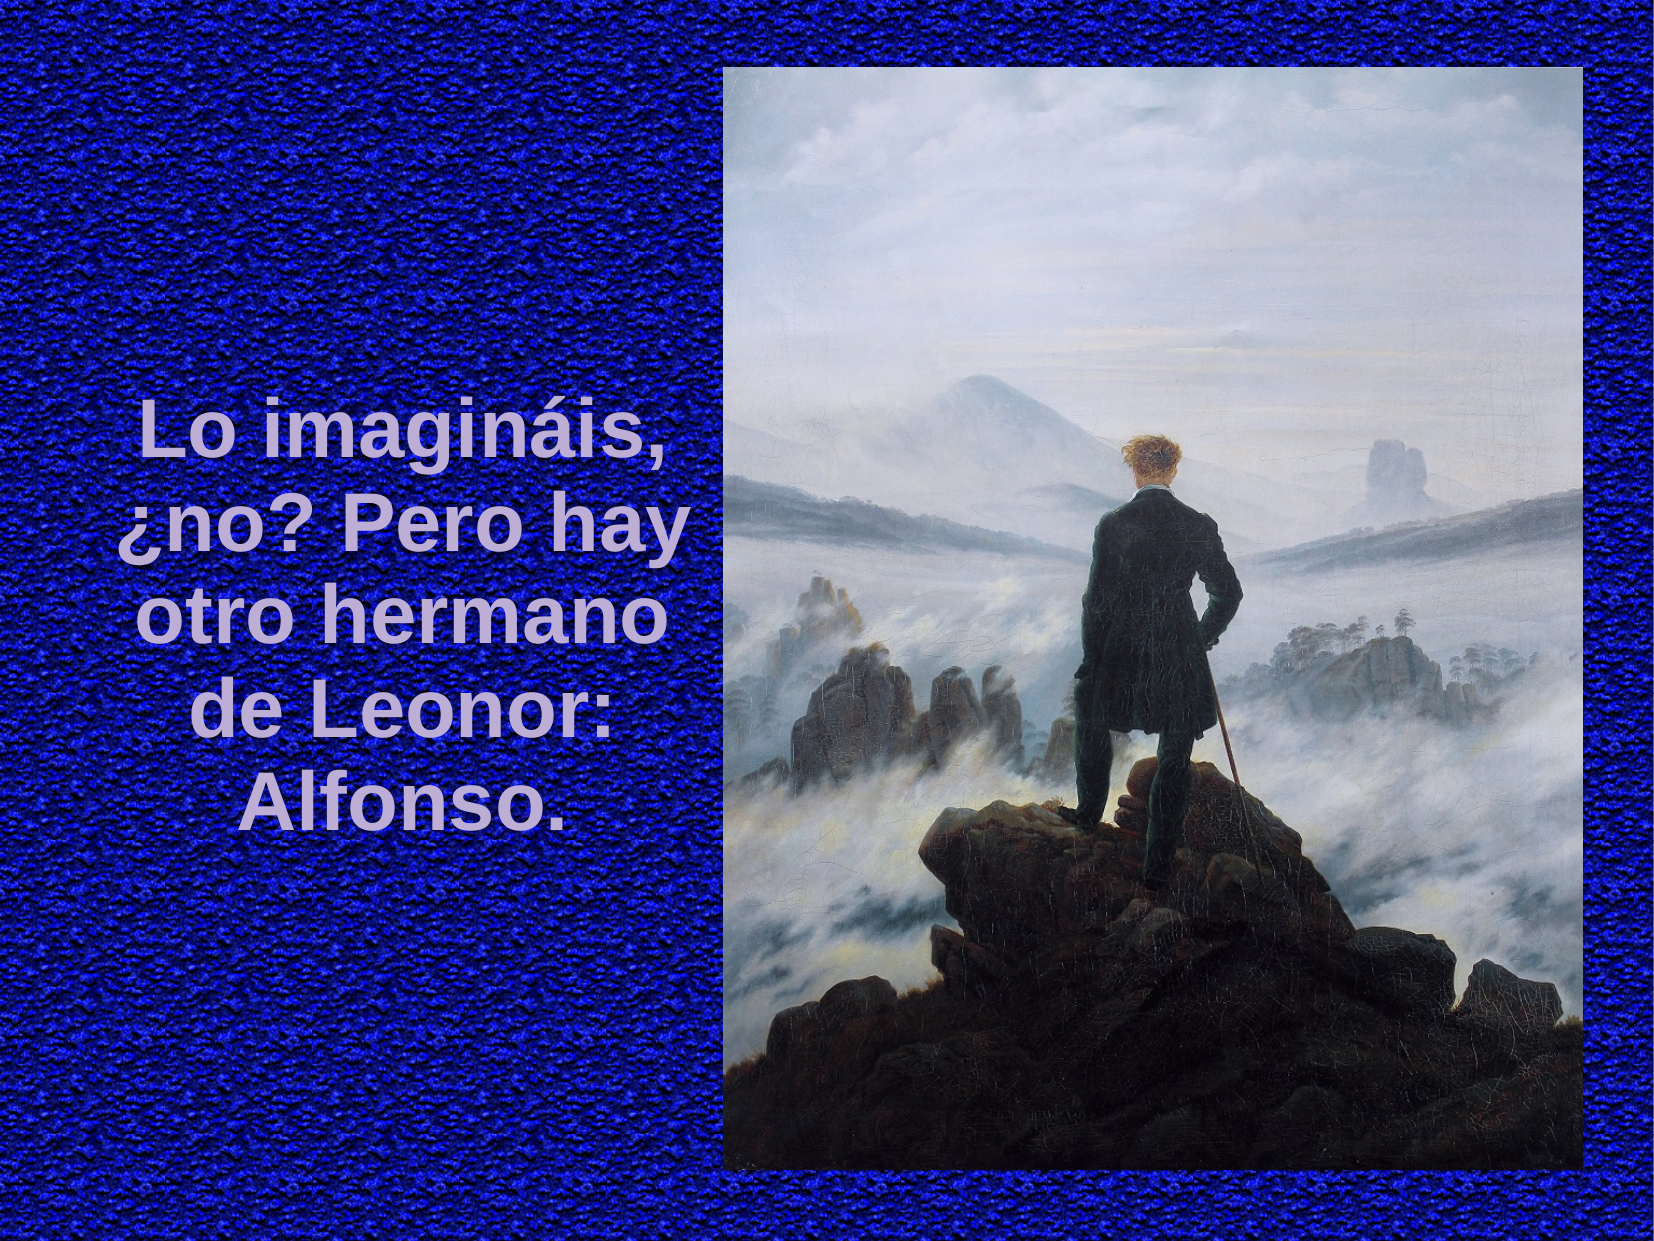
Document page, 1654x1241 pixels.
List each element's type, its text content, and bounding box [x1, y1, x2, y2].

title Lo imagináis, ¿no? Pero hay otro hermano de Leonor: Alfonso. [82, 49, 724, 1182]
picture [0, 0, 1654, 1241]
